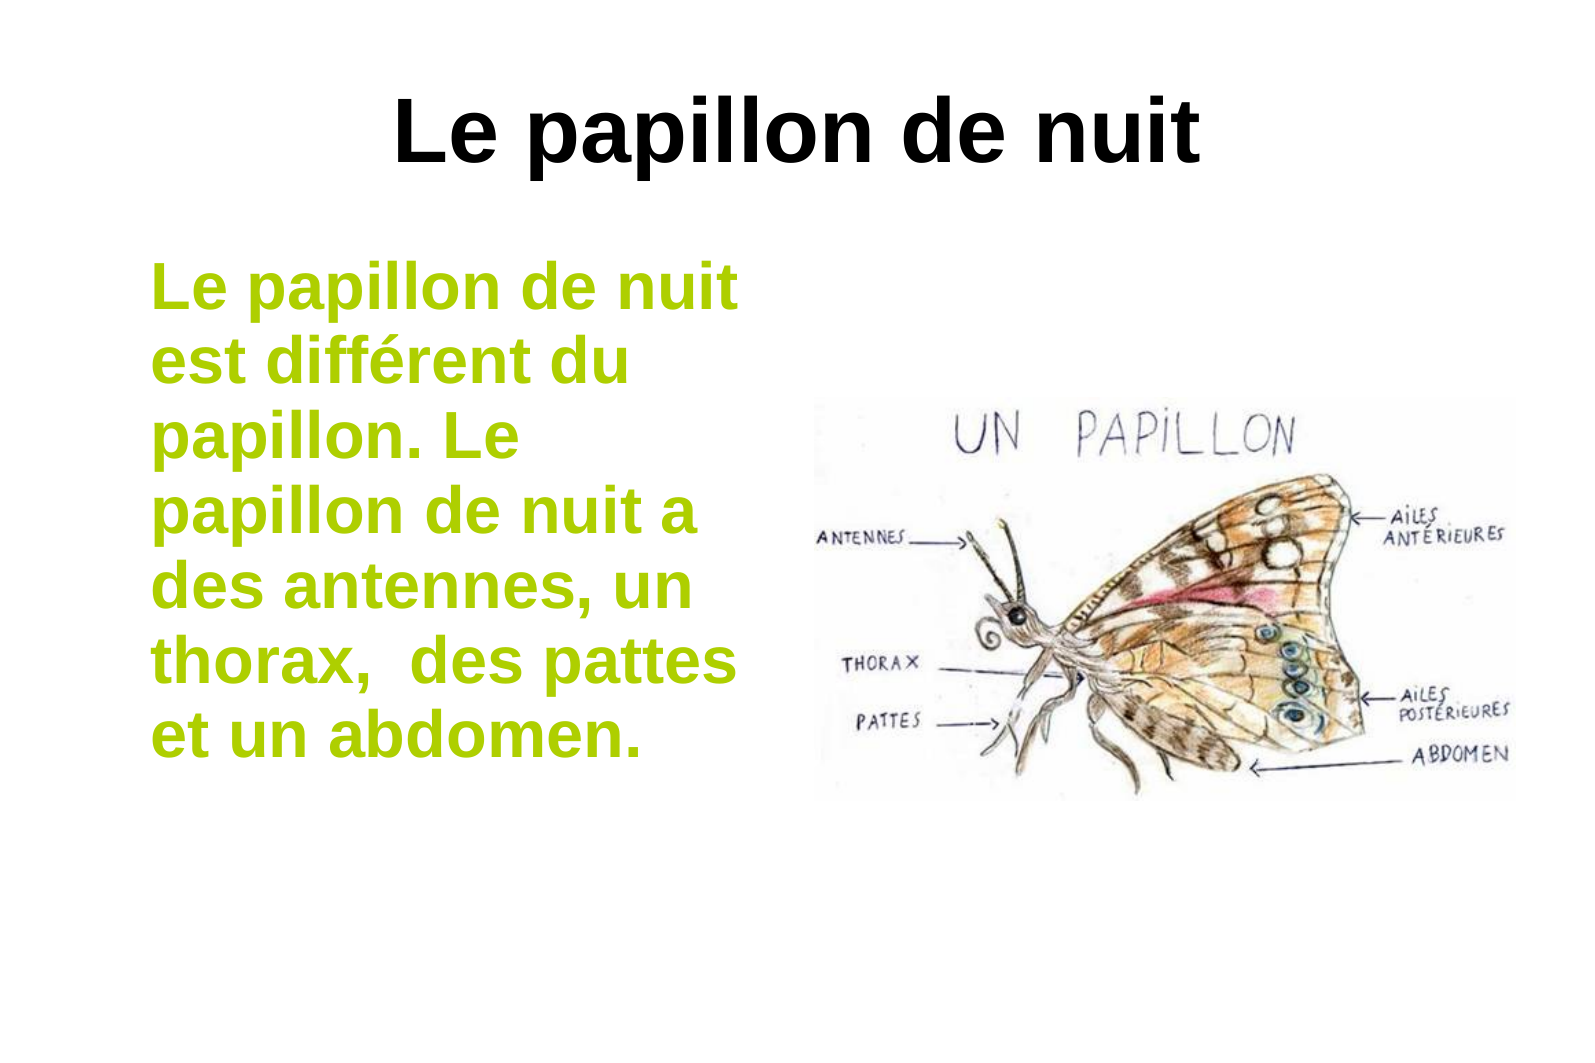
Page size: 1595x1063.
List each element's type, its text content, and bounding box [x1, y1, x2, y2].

picture [814, 397, 1516, 801]
title Le papillon de nuit [79, 42, 1515, 220]
list Le papillon de nuit est différent du papillon. Le papillon de nuit a des antennes, un thorax, des pattes et un abdomen. [79, 248, 780, 951]
